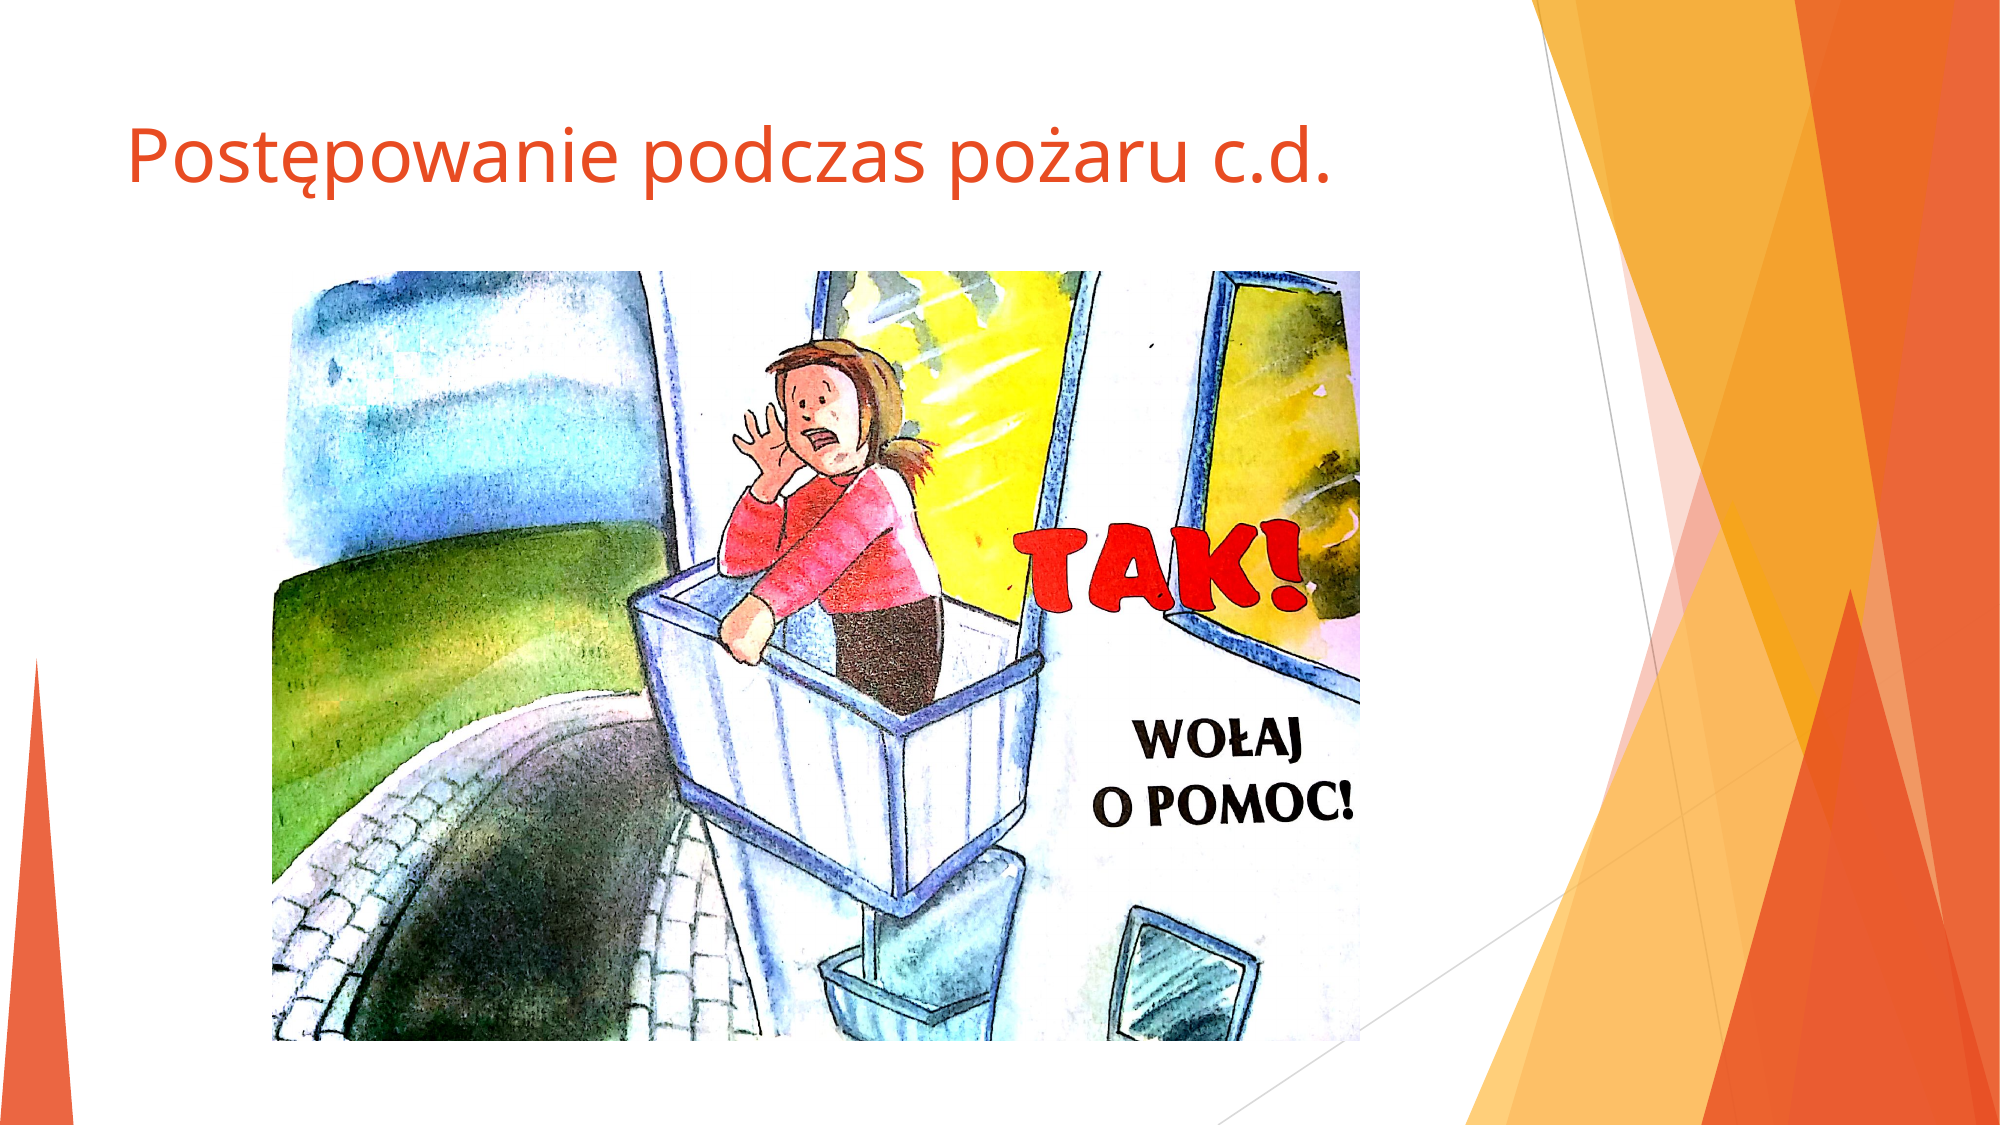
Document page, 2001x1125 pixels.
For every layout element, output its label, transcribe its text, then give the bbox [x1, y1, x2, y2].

picture [272, 271, 1360, 1041]
title Postępowanie podczas pożaru c.d. [111, 99, 1522, 317]
